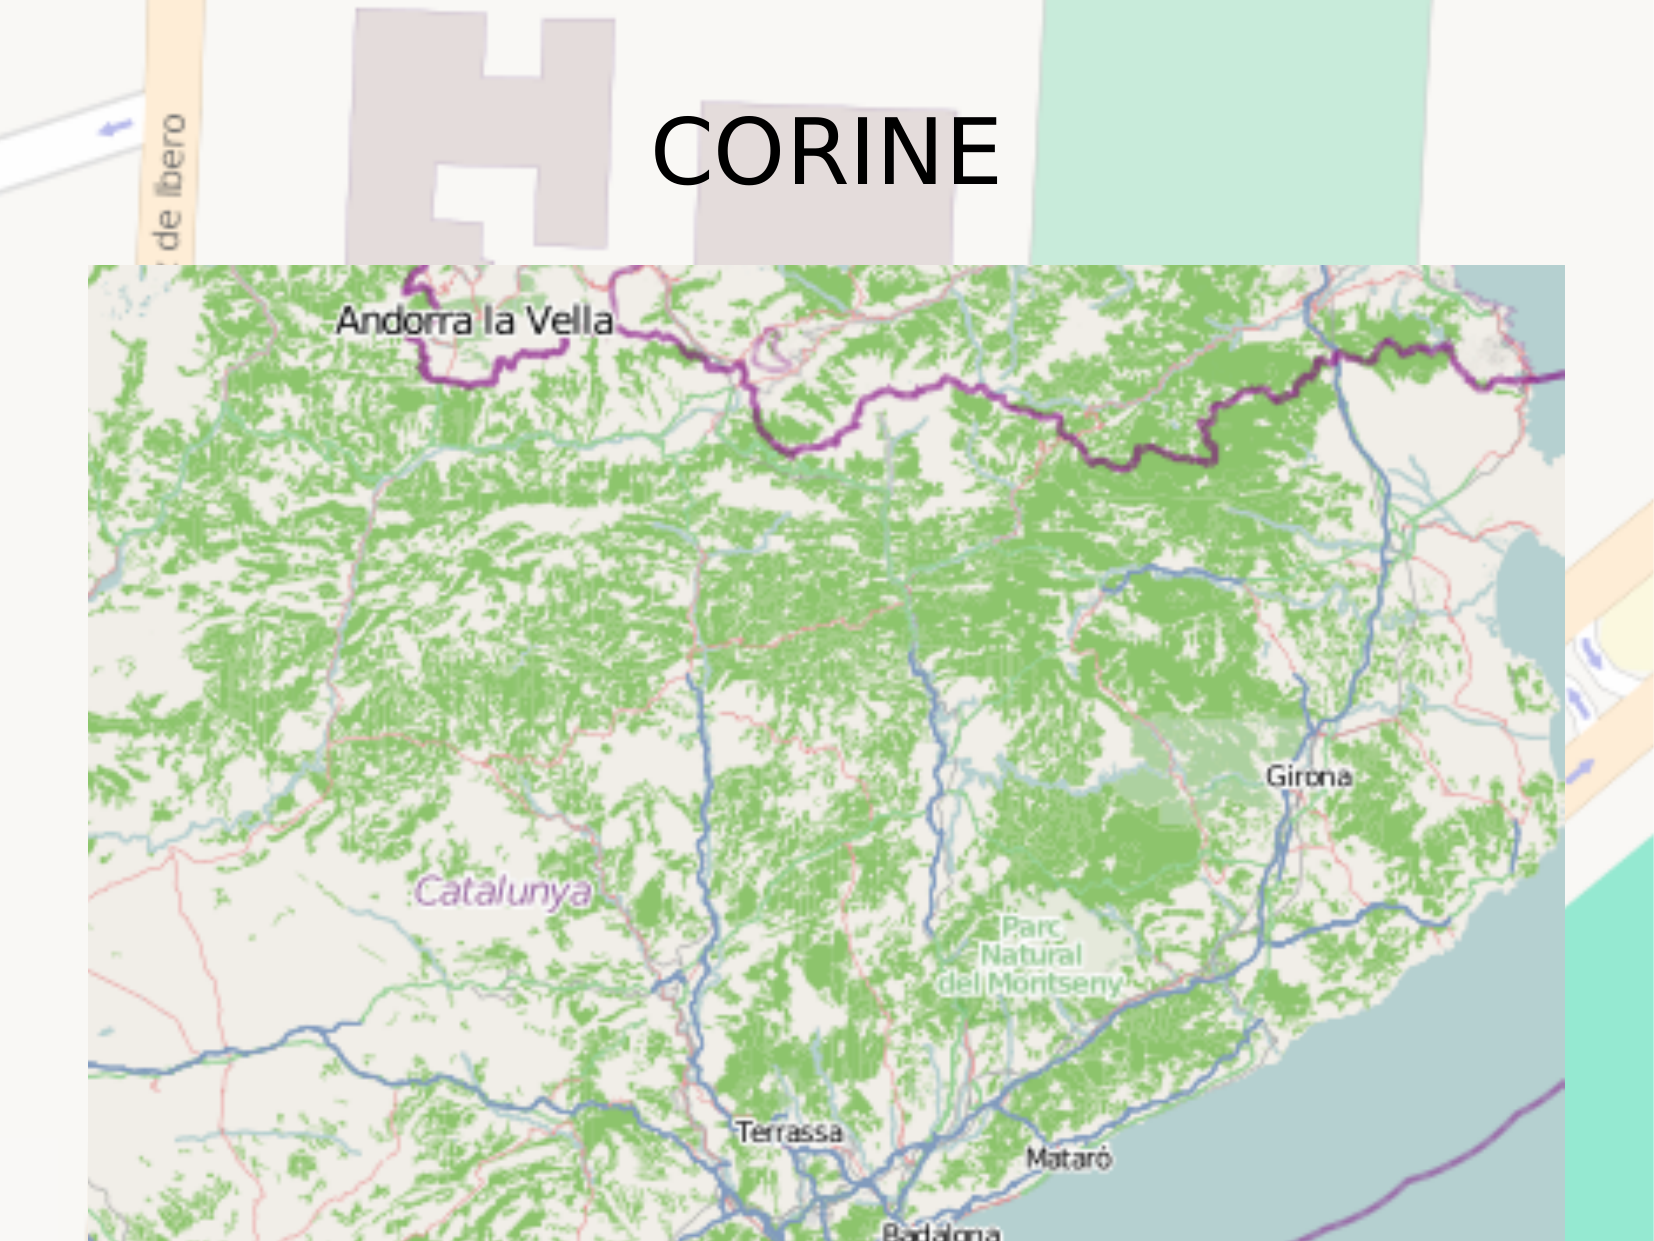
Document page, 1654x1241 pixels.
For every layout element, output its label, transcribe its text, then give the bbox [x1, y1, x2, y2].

picture [88, 265, 1565, 1241]
title CORINE [82, 49, 1571, 257]
